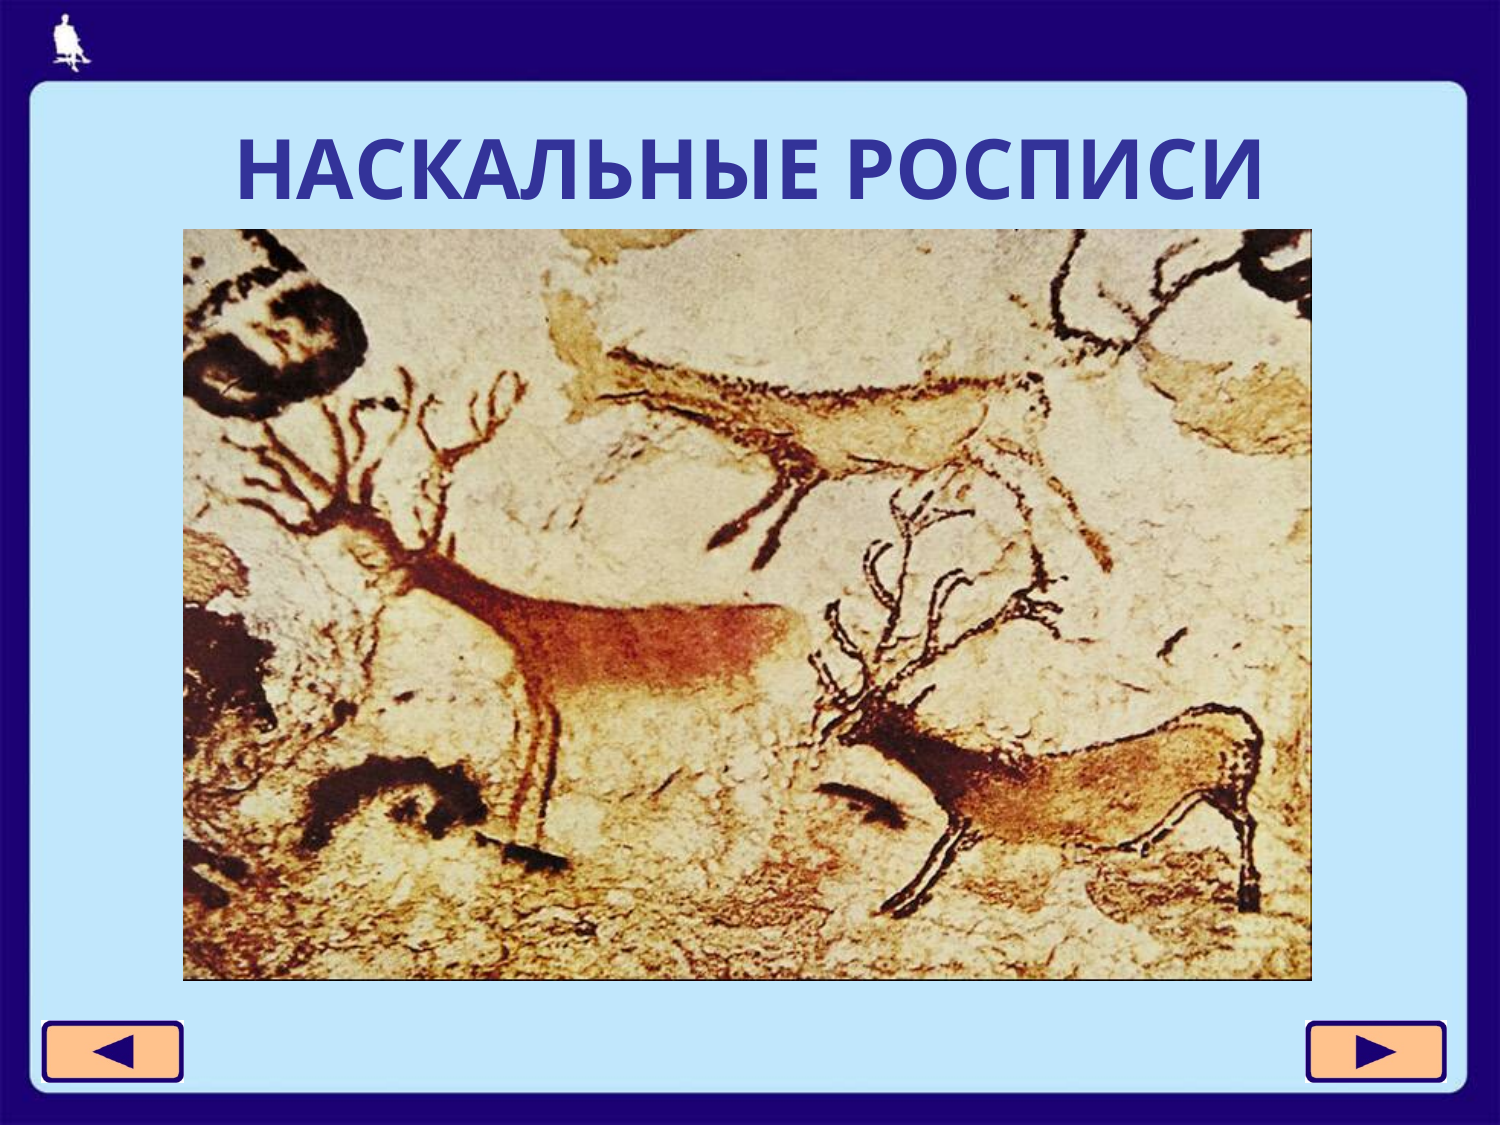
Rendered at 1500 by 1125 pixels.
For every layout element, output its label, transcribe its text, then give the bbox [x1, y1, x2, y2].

title НАСКАЛЬНЫЕ РОСПИСИ [75, 88, 1426, 244]
chart [183, 229, 1312, 981]
picture [0, 0, 1500, 1125]
